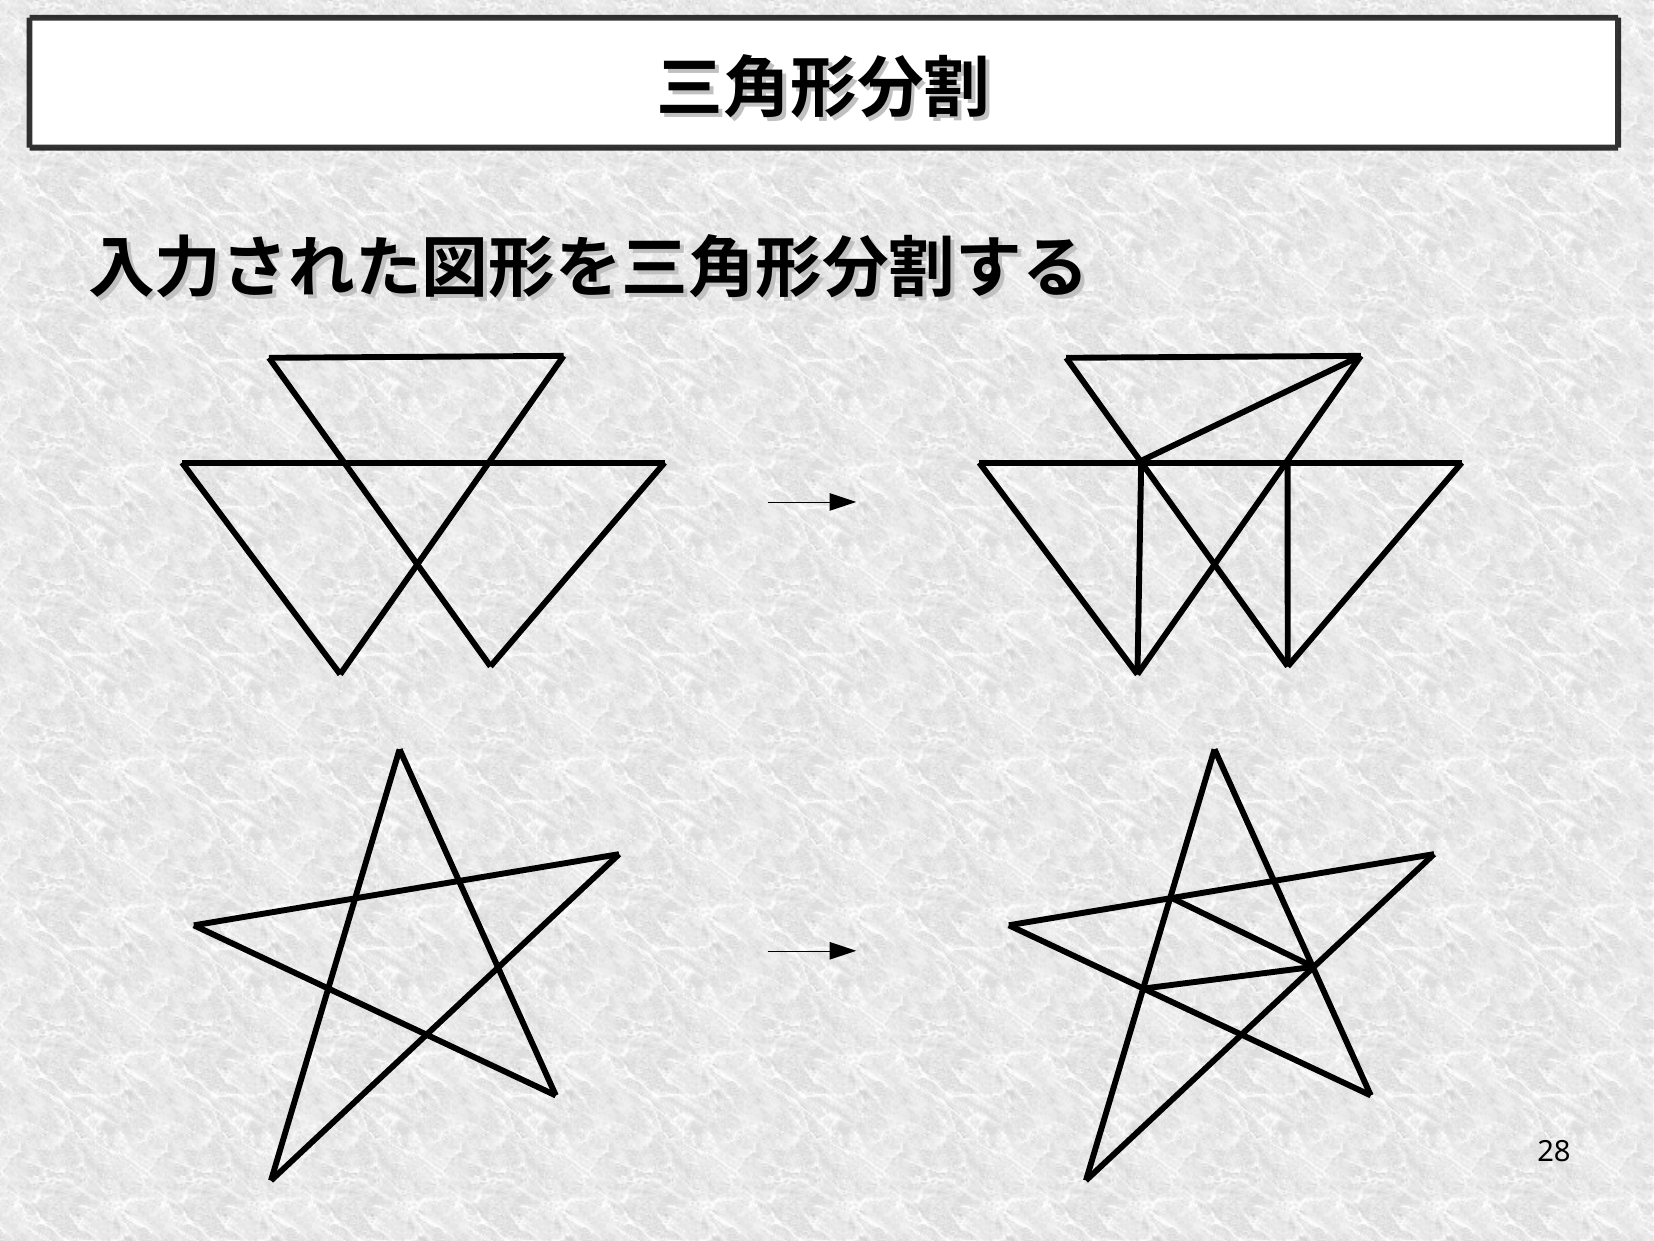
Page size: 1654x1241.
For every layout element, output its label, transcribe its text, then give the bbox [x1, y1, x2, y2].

picture [0, 0, 1654, 1241]
text_box 三角形分割 [29, 17, 1619, 148]
text_box 入力された図形を三角形分割する [73, 206, 1187, 302]
